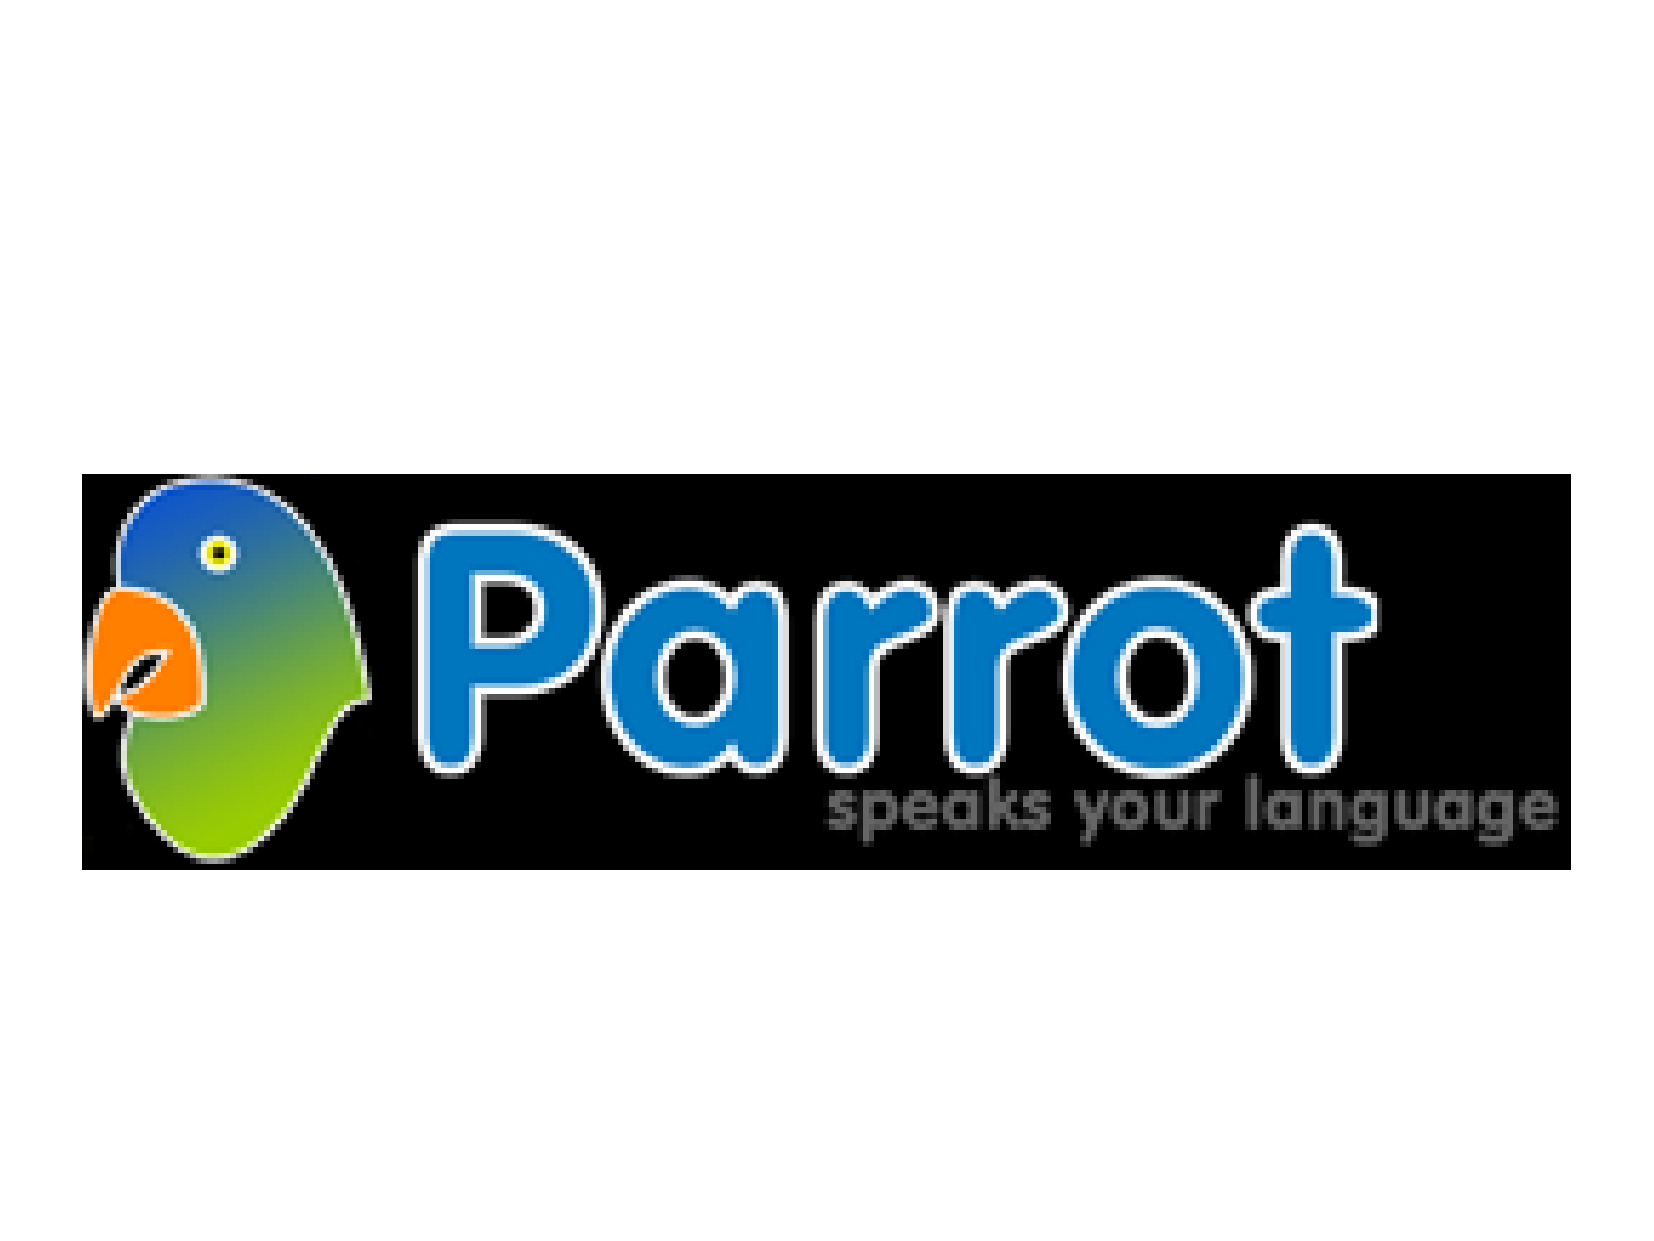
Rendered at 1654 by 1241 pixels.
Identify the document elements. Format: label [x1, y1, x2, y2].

picture [82, 474, 1571, 871]
